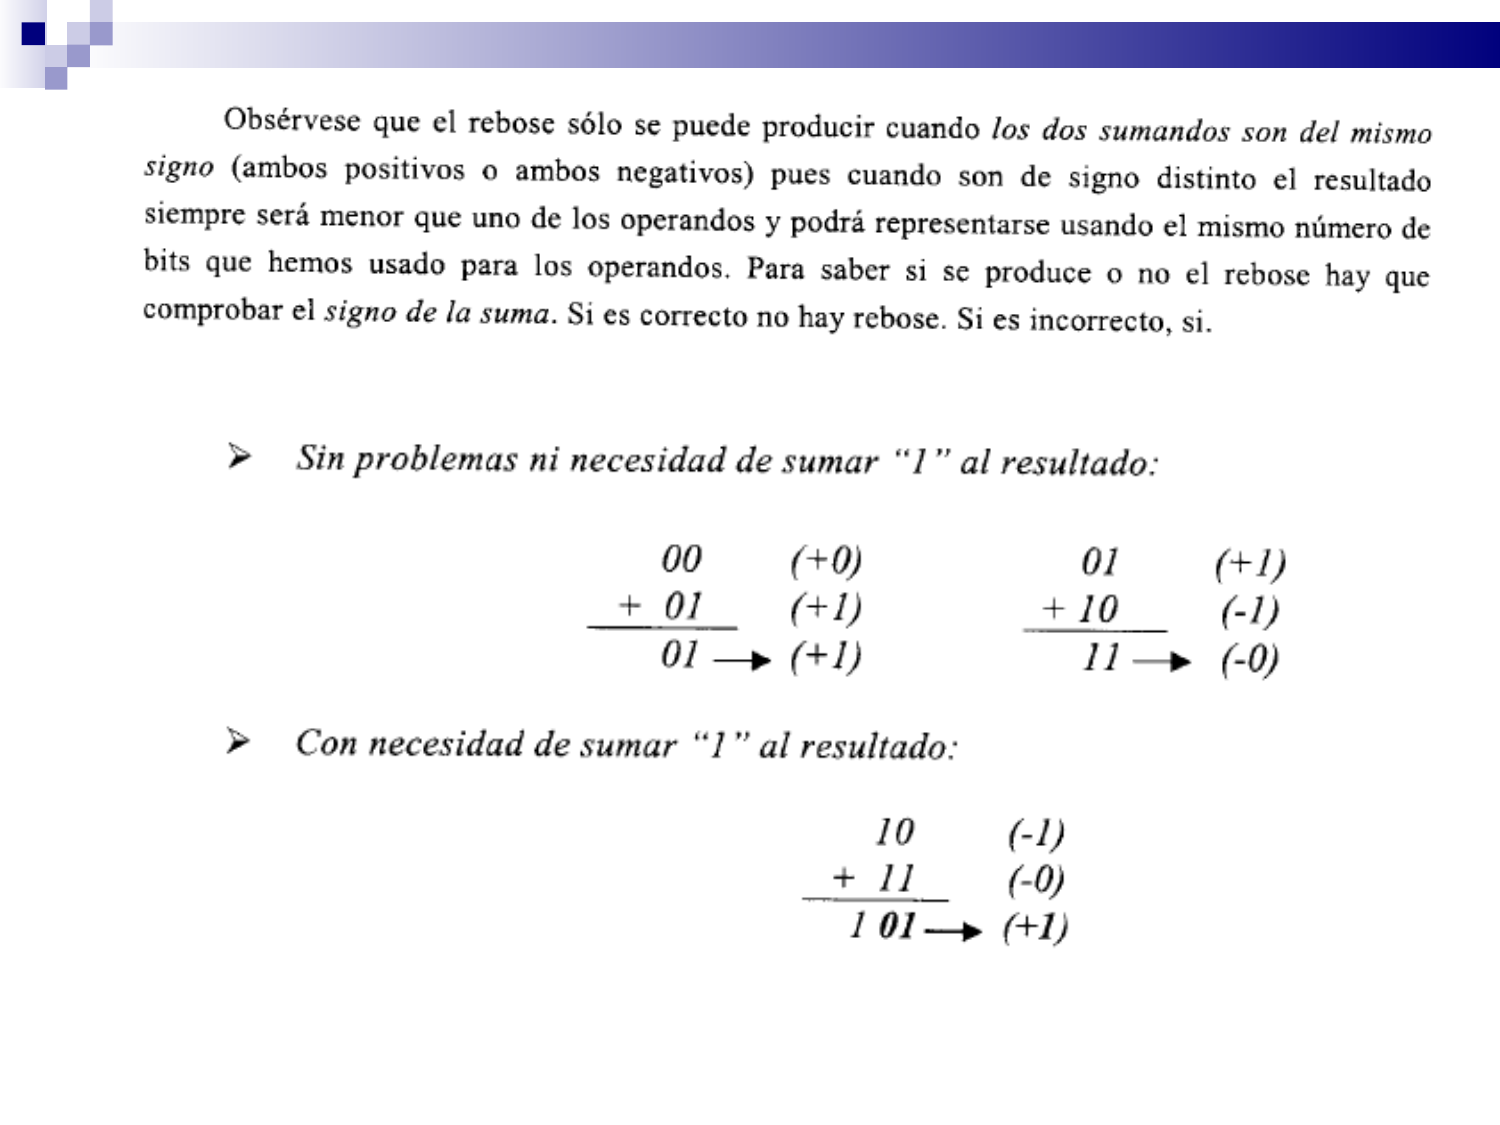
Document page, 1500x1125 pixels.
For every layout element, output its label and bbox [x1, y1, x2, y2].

picture [123, 101, 1452, 352]
picture [194, 420, 1378, 1009]
